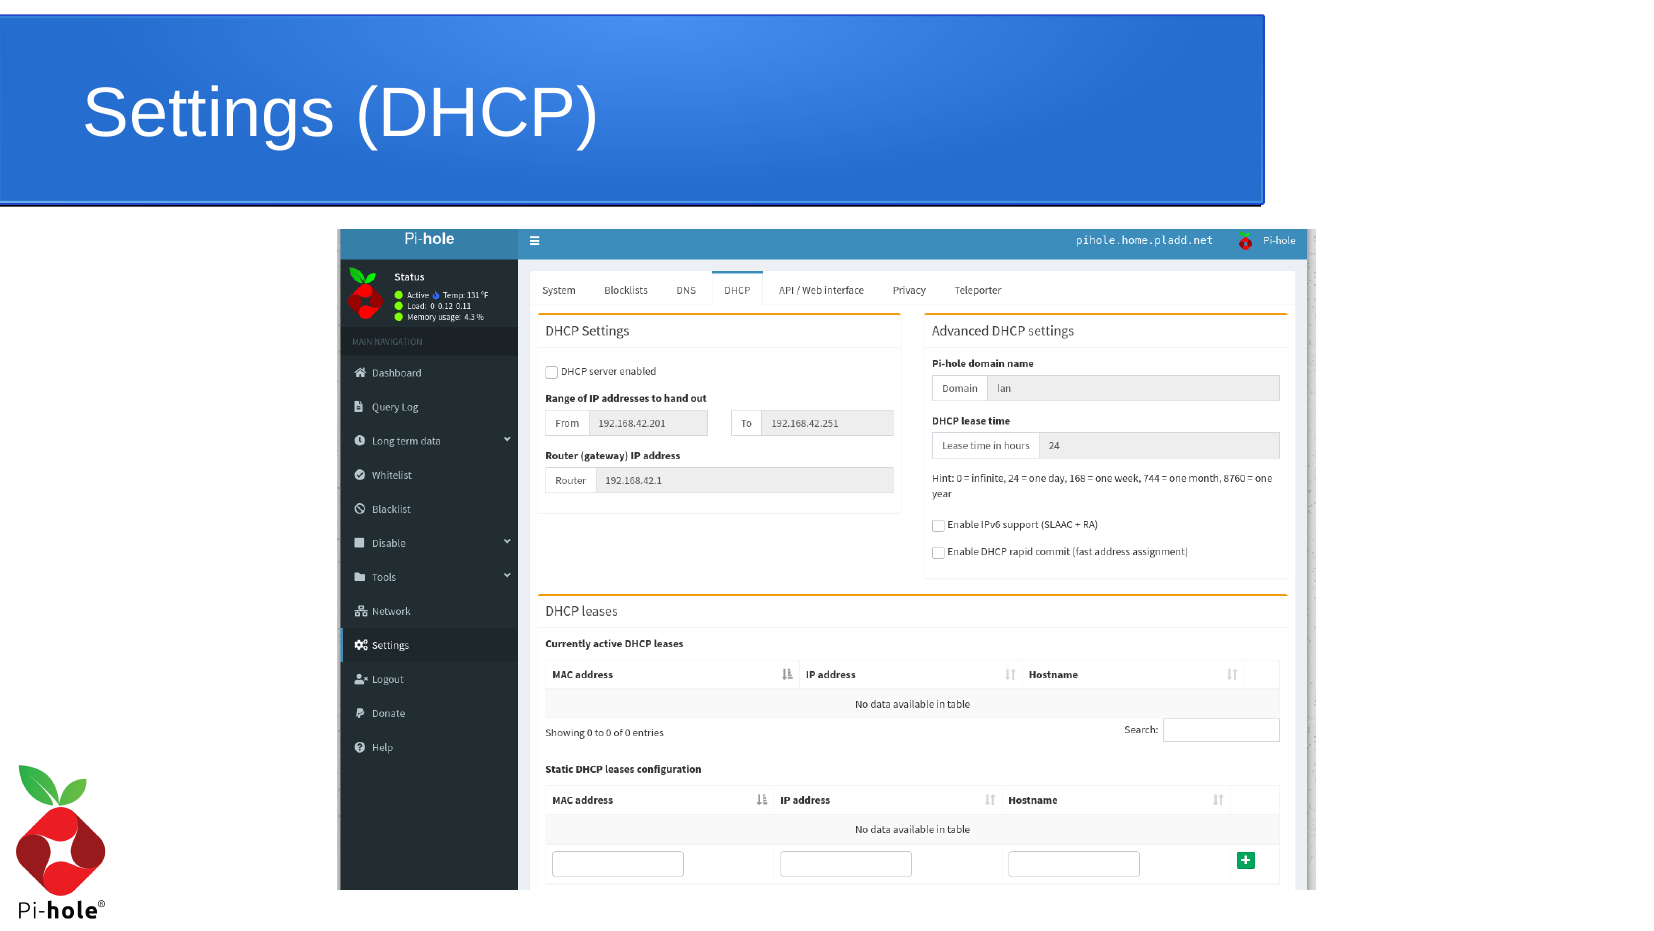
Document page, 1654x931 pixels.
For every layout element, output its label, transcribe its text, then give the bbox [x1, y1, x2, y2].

picture [337, 229, 1316, 890]
title Settings (DHCP) [82, 35, 1235, 189]
picture [15, 765, 106, 919]
